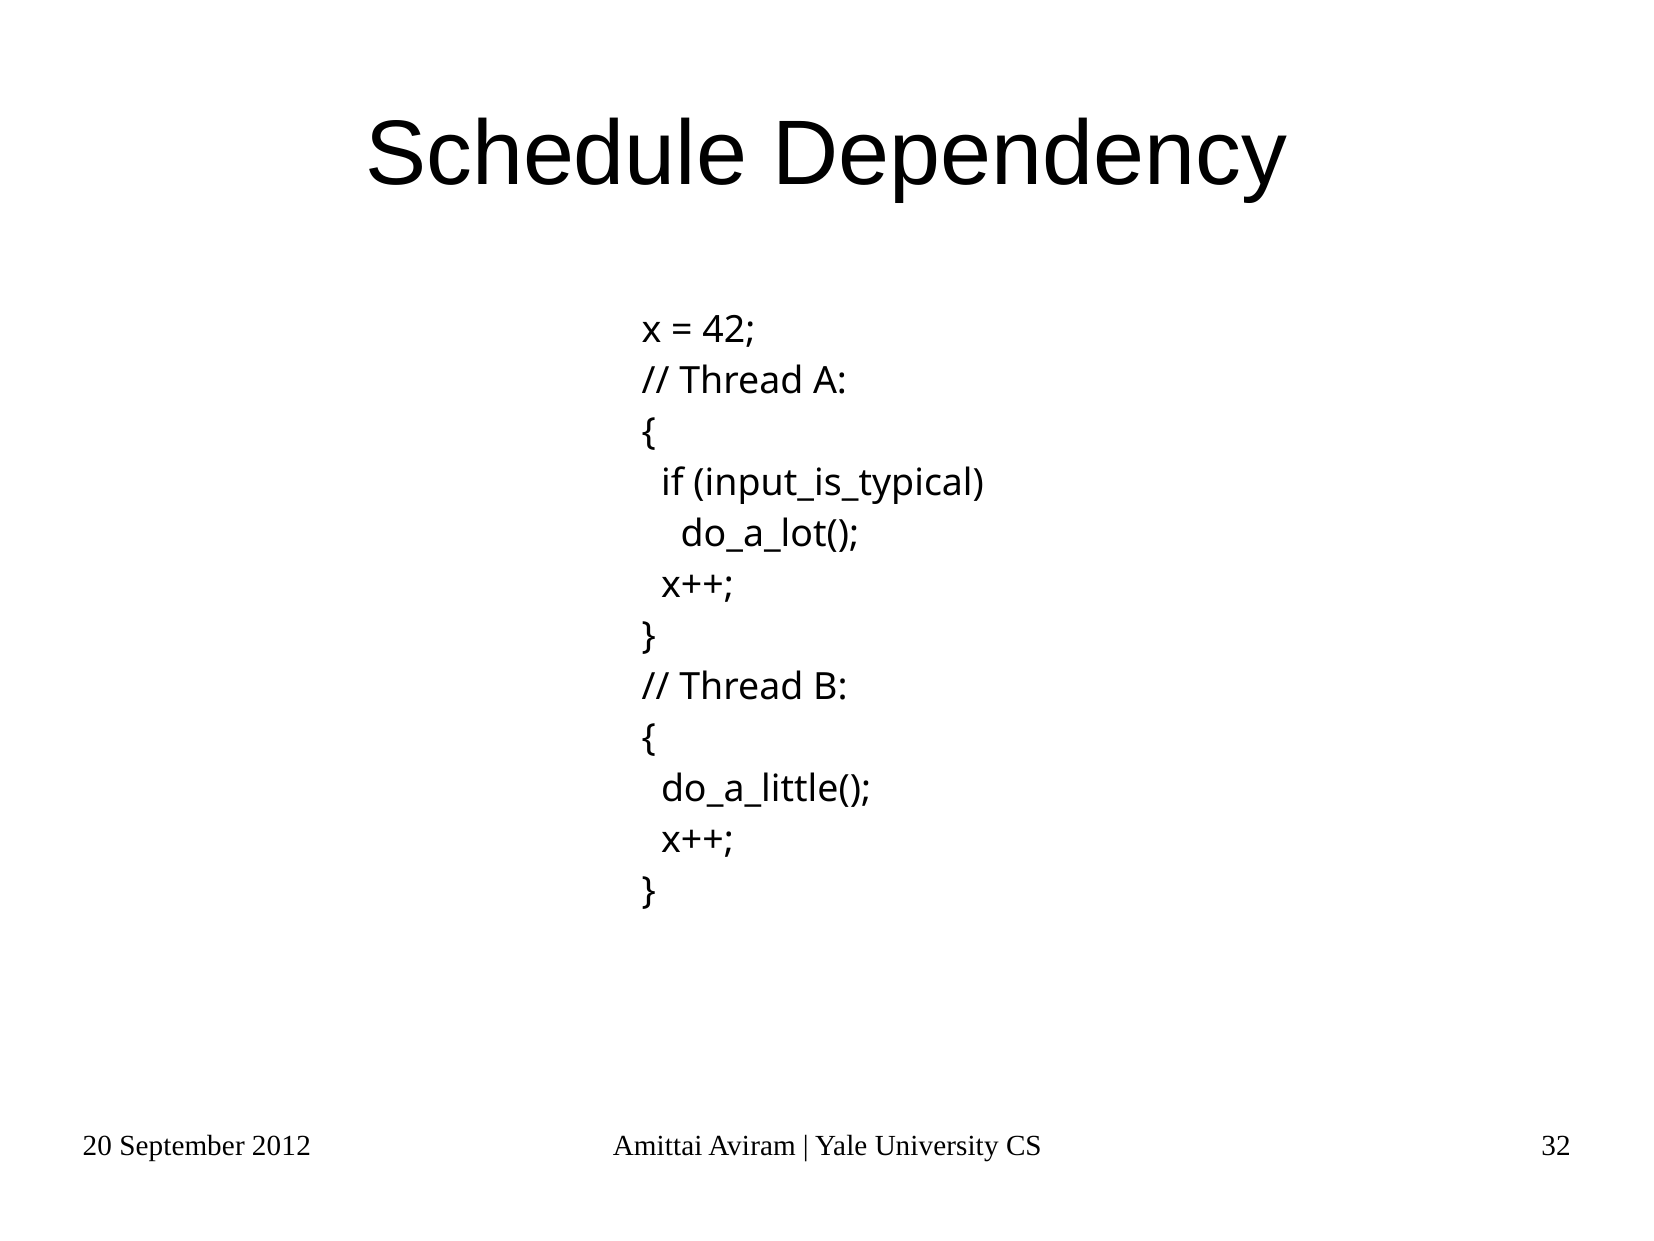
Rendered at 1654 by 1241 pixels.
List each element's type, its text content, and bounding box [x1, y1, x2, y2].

title Schedule Dependency [82, 49, 1571, 257]
text_box x = 42; // Thread A: { if (input_is_typical) do_a_lot(); x++; } // Thread B: { do_a_little(); x++; } [626, 295, 1027, 990]
